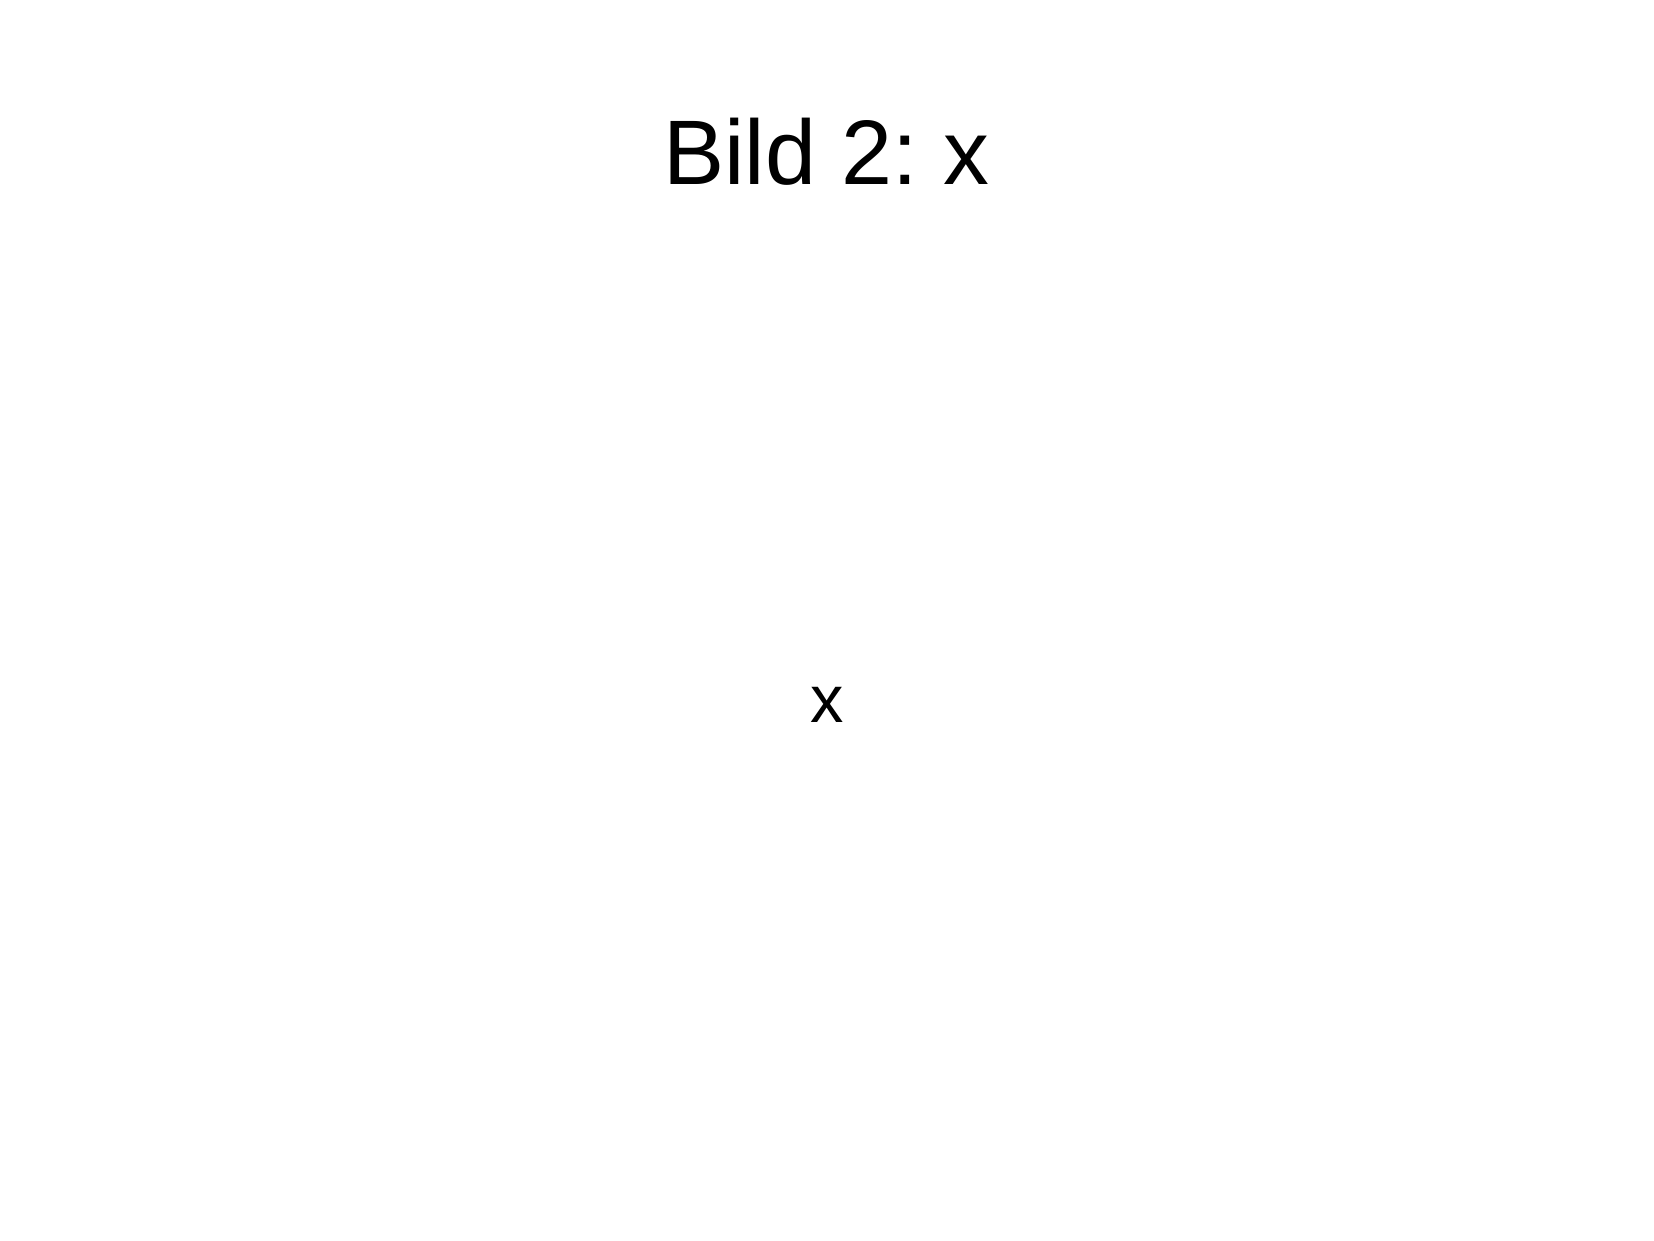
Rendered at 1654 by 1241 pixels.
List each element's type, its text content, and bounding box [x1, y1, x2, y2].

subtitle x [82, 290, 1571, 1109]
title Bild 2: x [82, 49, 1571, 257]
